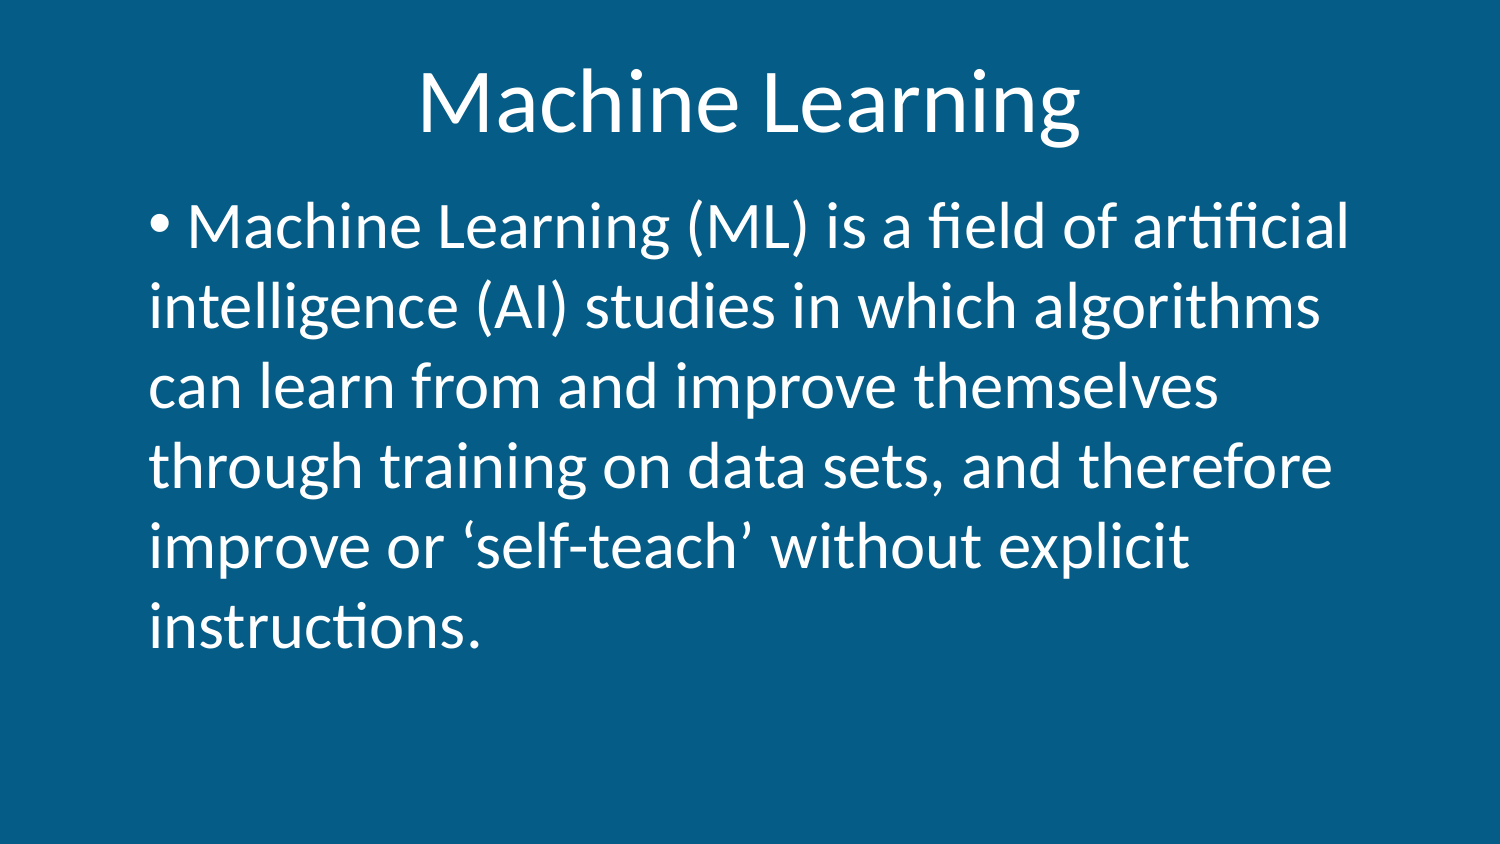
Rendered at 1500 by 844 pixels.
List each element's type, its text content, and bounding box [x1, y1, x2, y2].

list Machine Learning (ML) is a field of artificial intelligence (AI) studies in which algorithms can learn from and improve themselves through training on data sets, and therefore improve or ‘self-teach’ without explicit instructions. [75, 174, 1425, 816]
title Machine Learning [75, 33, 1425, 174]
